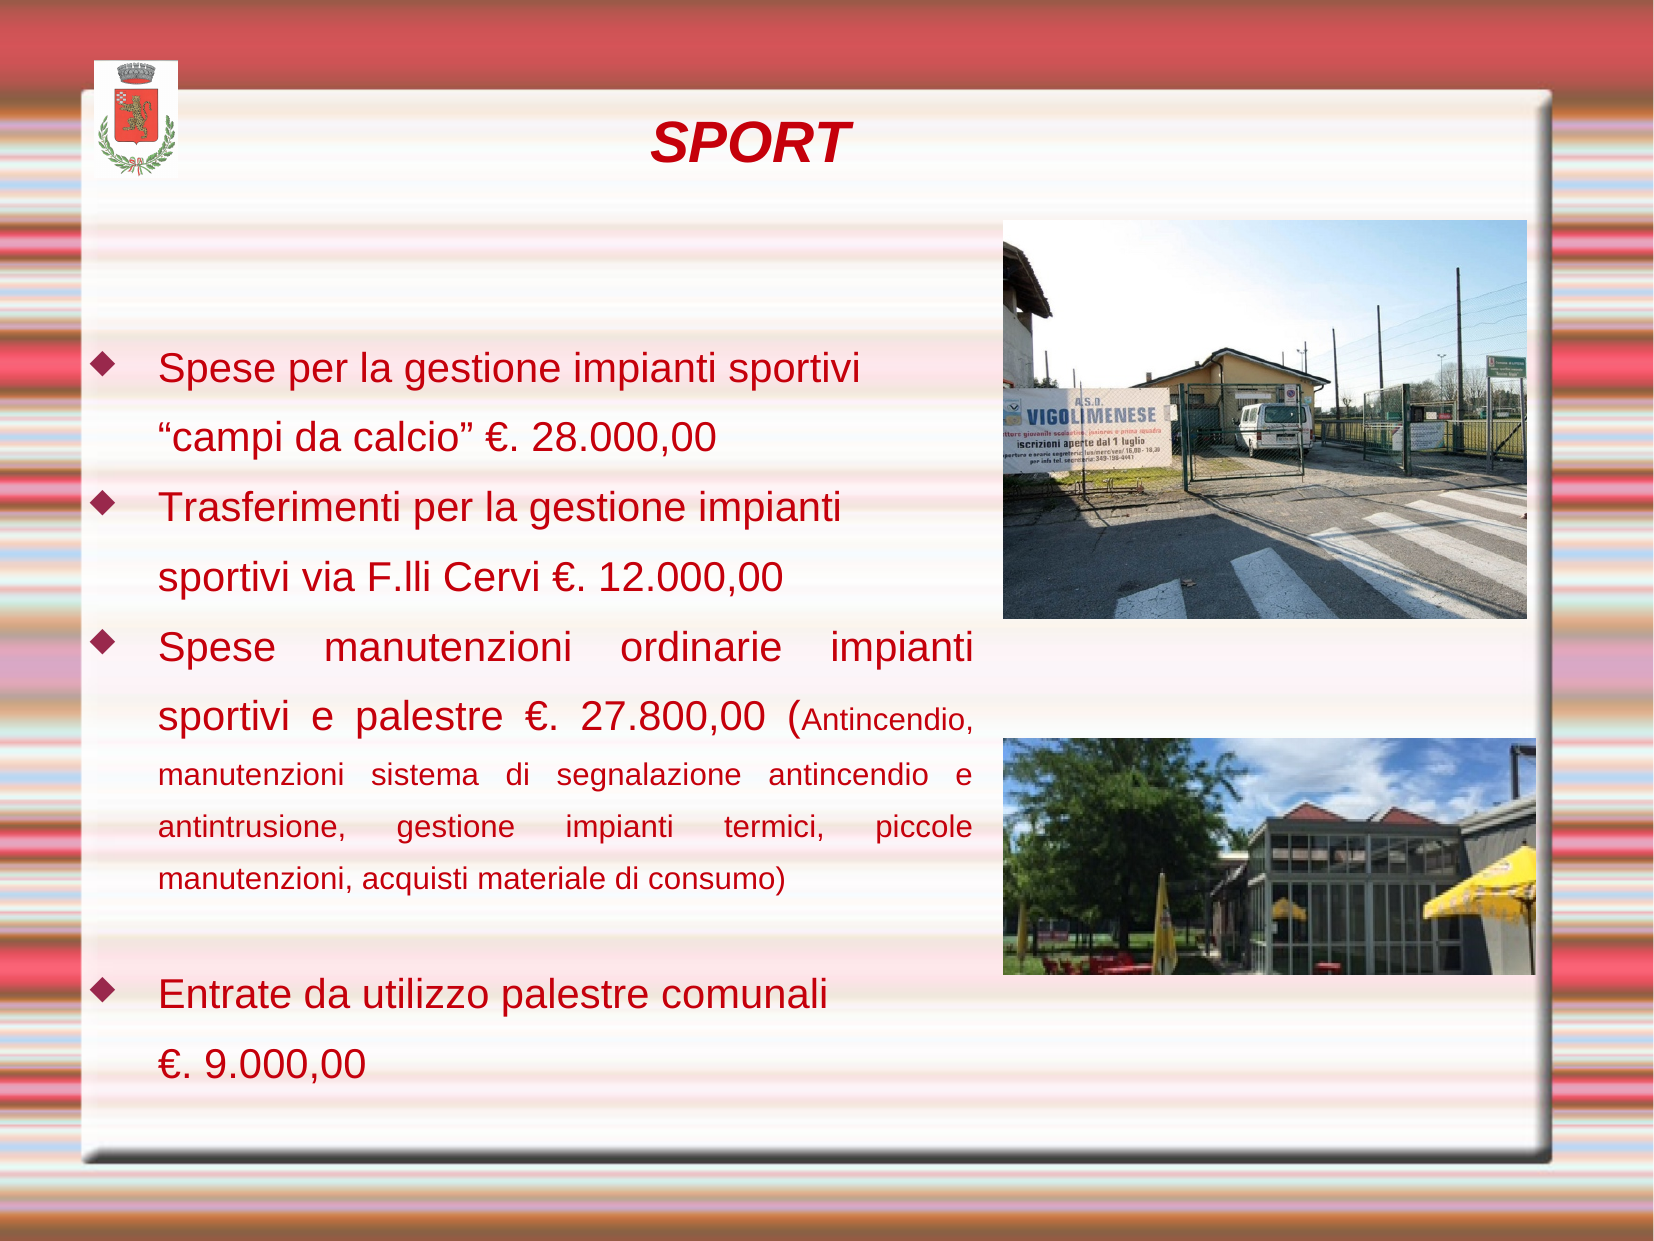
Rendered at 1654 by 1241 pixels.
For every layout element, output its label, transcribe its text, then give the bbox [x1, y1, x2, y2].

list [326, 1068, 337, 1075]
list [268, 1068, 279, 1075]
list [59, 214, 1565, 1198]
title SPORT [75, 45, 1426, 233]
list Spese per la gestione impianti sportivi “campi da calcio” €. 28.000,00 Trasferimenti per la gestione impianti sportivi via F.lli Cervi €. 12.000,00 Spese manutenzioni ordinarie impianti sportivi e palestre €. 27.800,00 (Antincendio, manutenzioni sistema di segnalazione antincendio e antintrusione, gestione impianti termici, piccole manutenzioni, acquisti materiale di consumo) Entrate da utilizzo palestre comunali €. 9.000,00 [75, 321, 975, 1068]
list [349, 1068, 360, 1075]
list [244, 1068, 255, 1075]
picture [0, 0, 1654, 1241]
list [291, 1068, 302, 1075]
